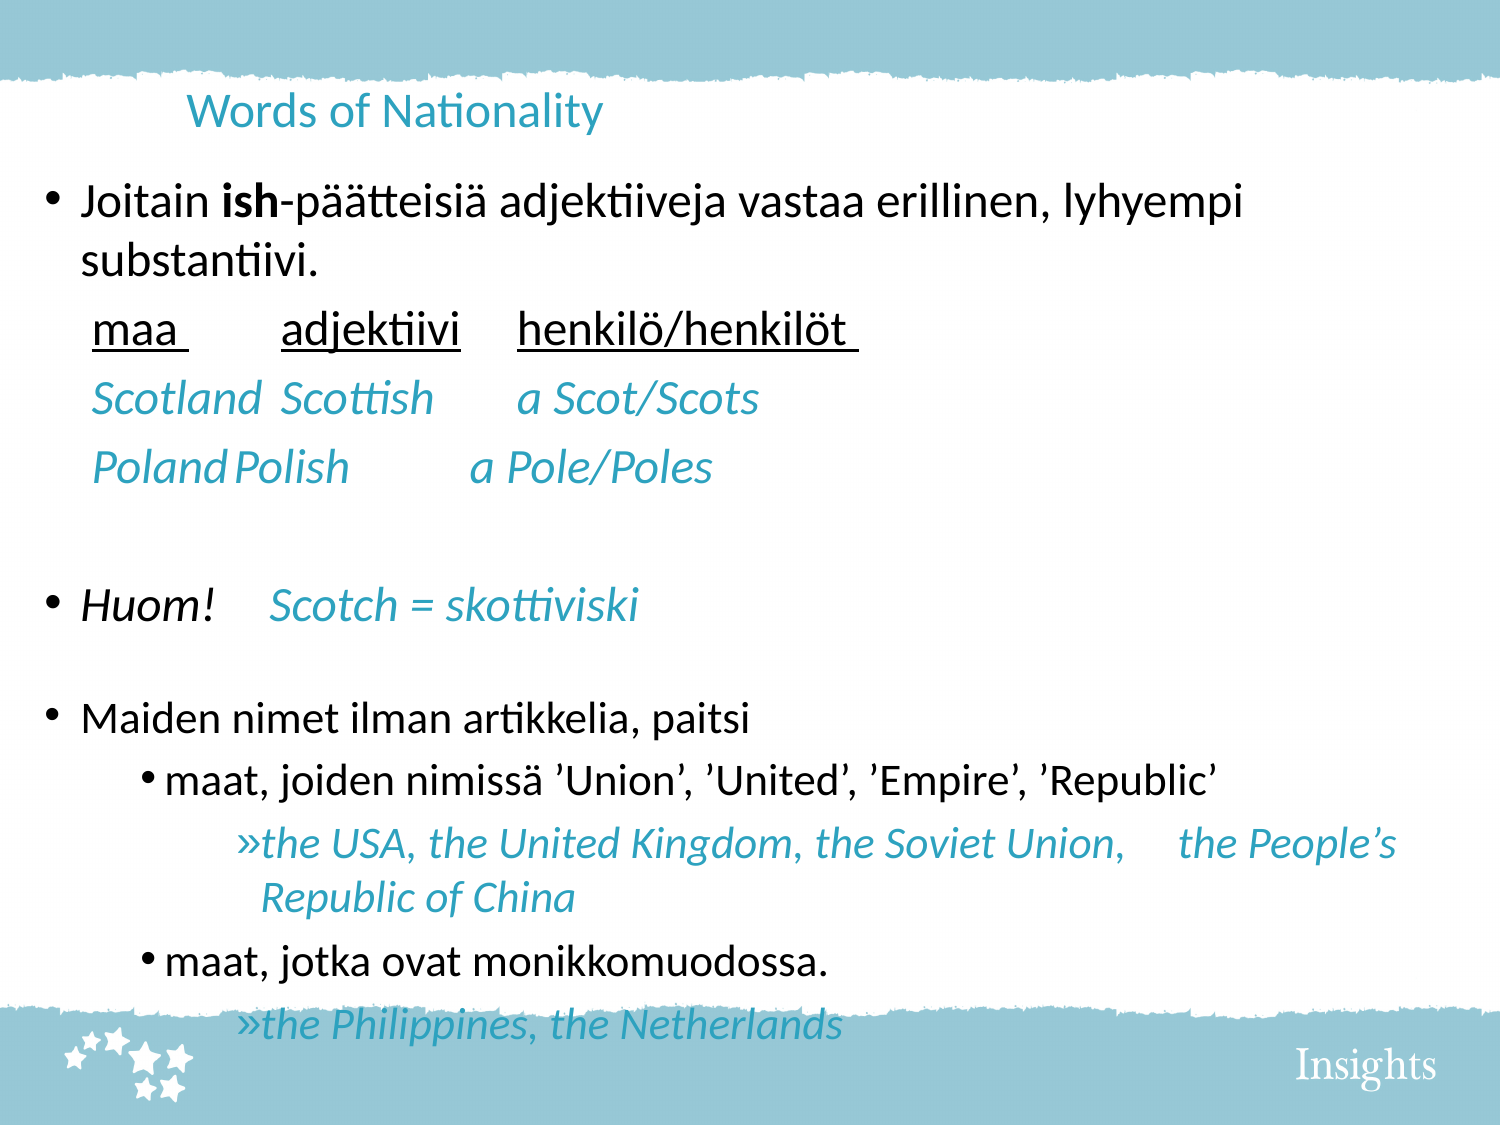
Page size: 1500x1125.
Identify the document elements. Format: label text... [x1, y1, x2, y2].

list Joitain ish-päätteisiä adjektiiveja vastaa erillinen, lyhyempi substantiivi. maa adjektiivi henkilö/henkilöt Scotland Scottish a Scot/Scots Poland Polish a Pole/Poles Huom! Scotch = skottiviski Maiden nimet ilman artikkelia, paitsi maat, joiden nimissä ’Union’, ’United’, ’Empire’, ’Republic’ the USA, the United Kingdom, the Soviet Union, the People’s Republic of China maat, jotka ovat monikkomuodossa. the Philippines, the Netherlands [29, 160, 1471, 1059]
title Words of Nationality [171, 42, 1322, 160]
picture [0, 0, 1500, 1125]
